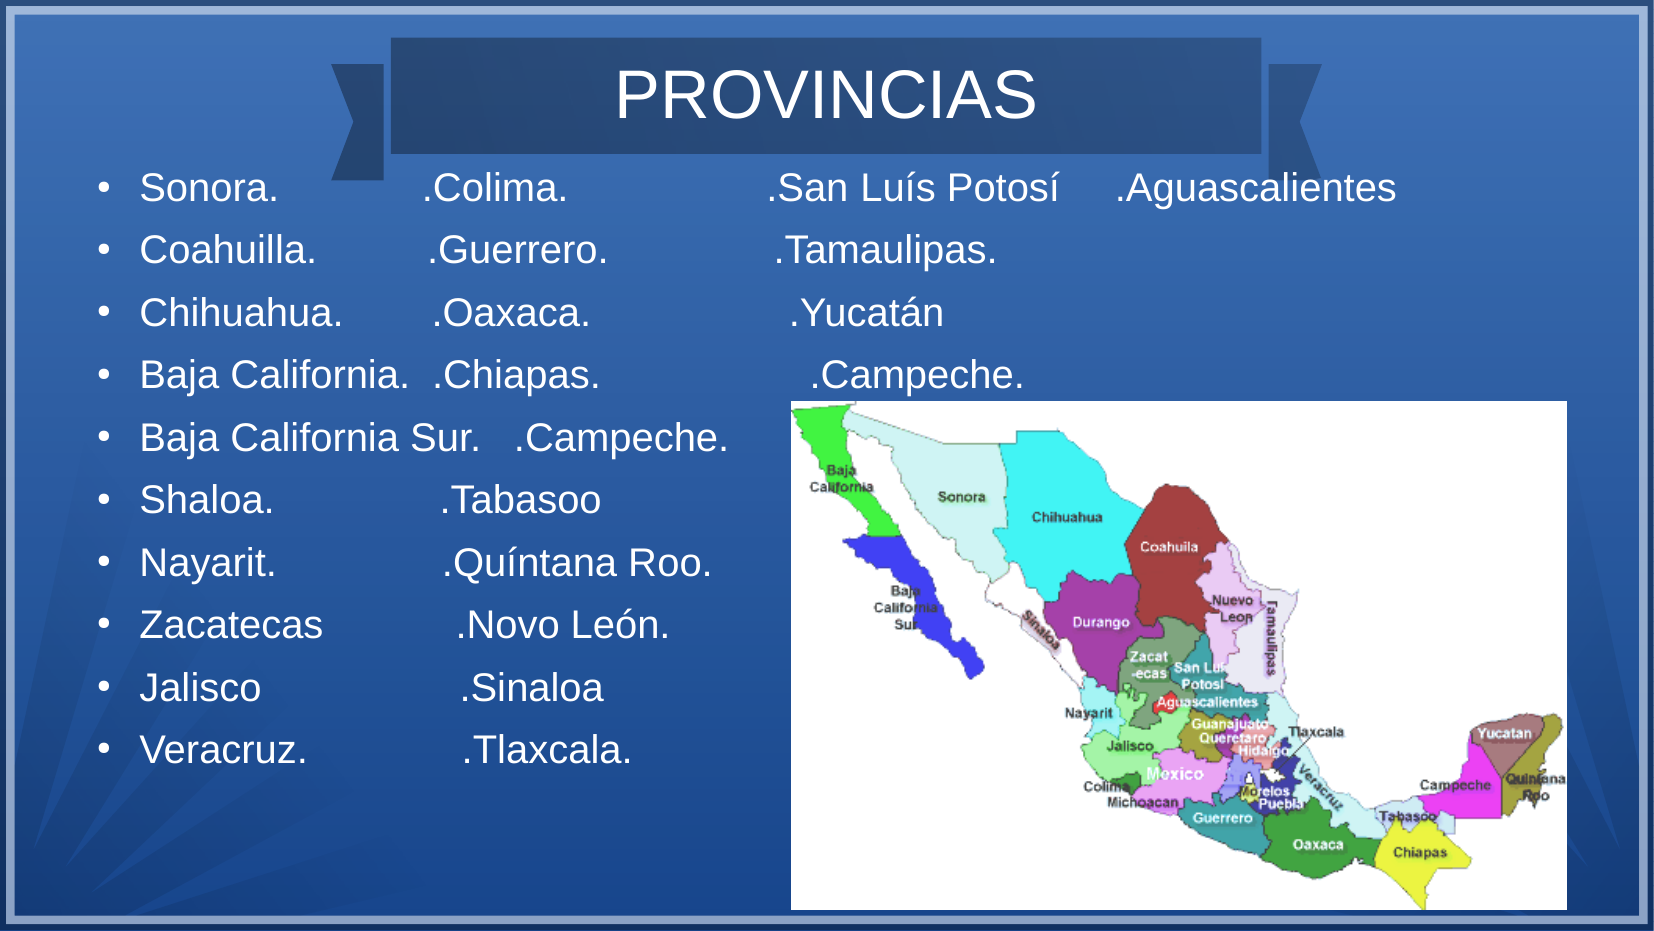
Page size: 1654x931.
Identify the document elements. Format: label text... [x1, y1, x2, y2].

picture [791, 401, 1567, 910]
list Sonora. .Colima. .San Luís Potosí .Aguascalientes Coahuilla. .Guerrero. .Tamaulipas. Chihuahua. .Oaxaca. .Yucatán Baja California. .Chiapas. .Campeche. Baja California Sur. .Campeche. E esas son todas as provincias de México. Shaloa. .Tabasoo Nayarit. .Quíntana Roo. Zacatecas .Novo León. Jalisco .Sinaloa Veracruz. .Tlaxcala. [82, 165, 1571, 789]
title PROVINCIAS [389, 35, 1264, 154]
